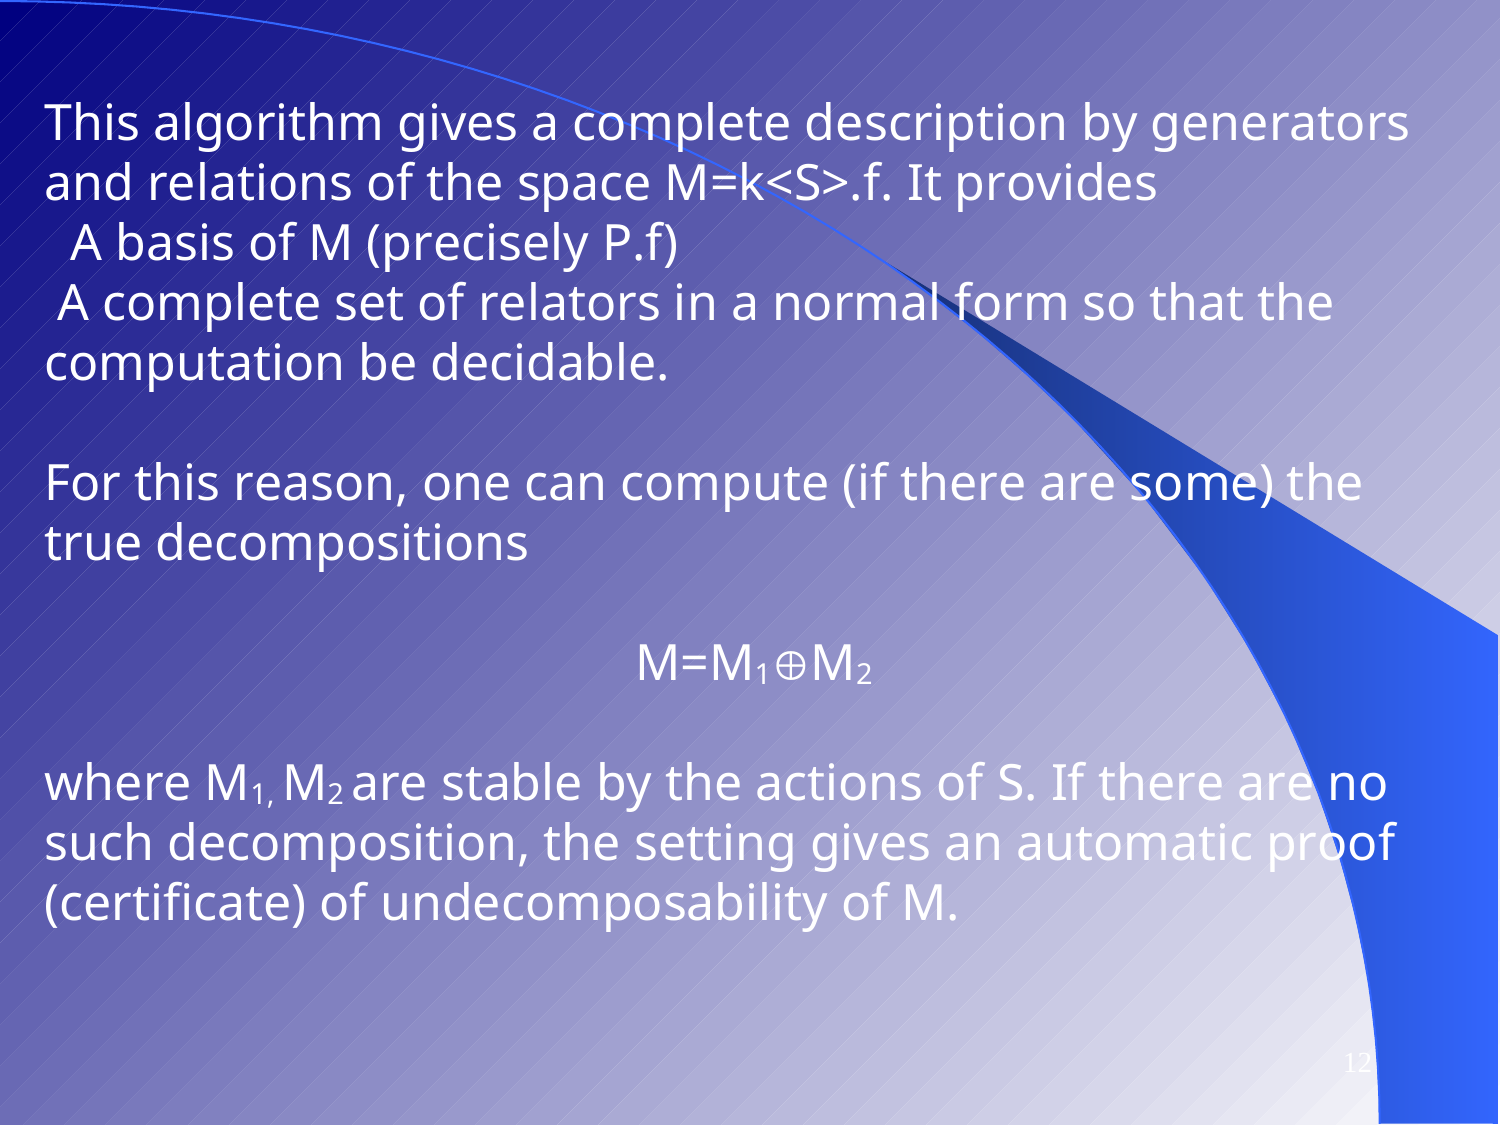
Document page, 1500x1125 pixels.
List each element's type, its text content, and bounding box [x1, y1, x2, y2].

text_box This algorithm gives a complete description by generators and relations of the space M=k<S>.f. It provides A basis of M (precisely P.f) A complete set of relators in a normal form so that the computation be decidable. For this reason, one can compute (if there are some) the true decompositions M=M1M2 where M1, M2 are stable by the actions of S. If there are no such decomposition, the setting gives an automatic proof (certificate) of undecomposability of M. [29, 83, 1479, 1066]
